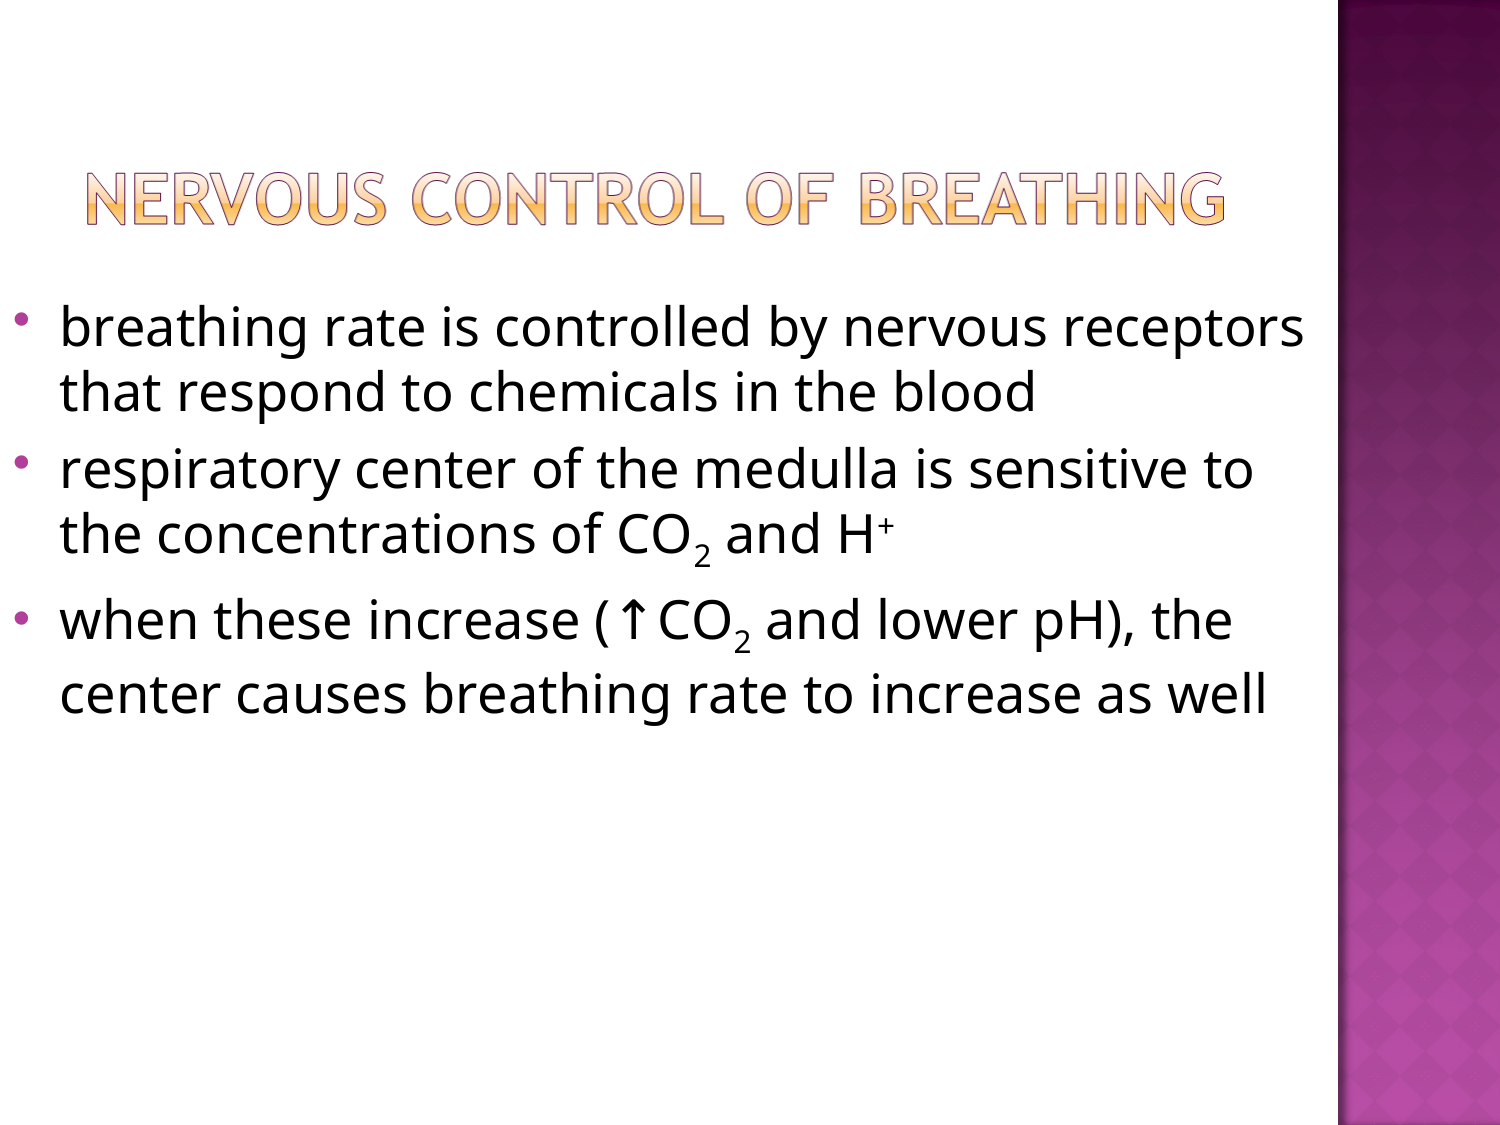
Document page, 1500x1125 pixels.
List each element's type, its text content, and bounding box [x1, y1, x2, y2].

picture [1337, 0, 1500, 1125]
text_box [40, 52, 1270, 241]
list breathing rate is controlled by nervous receptors that respond to chemicals in the blood respiratory center of the medulla is sensitive to the concentrations of CO2 and H+ when these increase (↑CO2 and lower pH), the center causes breathing rate to increase as well [0, 284, 1351, 1081]
